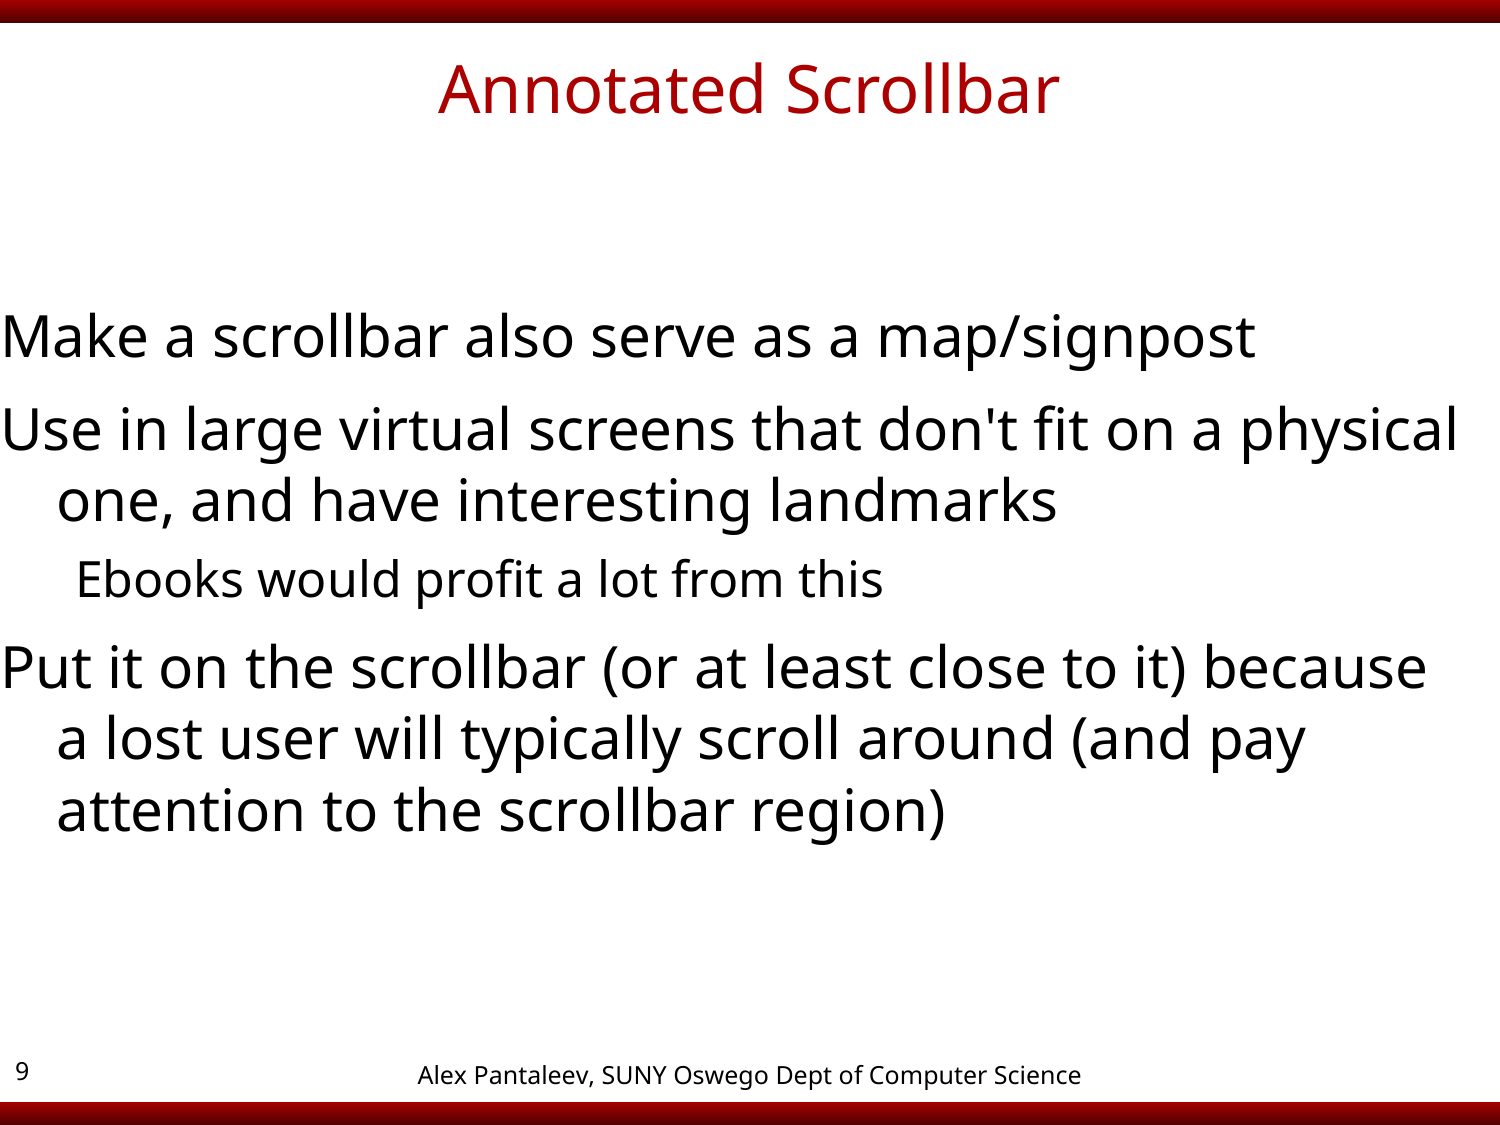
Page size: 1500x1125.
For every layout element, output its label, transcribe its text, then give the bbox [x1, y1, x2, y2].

title Annotated Scrollbar [0, 24, 1500, 150]
list Make a scrollbar also serve as a map/signpost Use in large virtual screens that don't fit on a physical one, and have interesting landmarks Ebooks would profit a lot from this Put it on the scrollbar (or at least close to it) because a lost user will typically scroll around (and pay attention to the scrollbar region) [0, 299, 1476, 1063]
